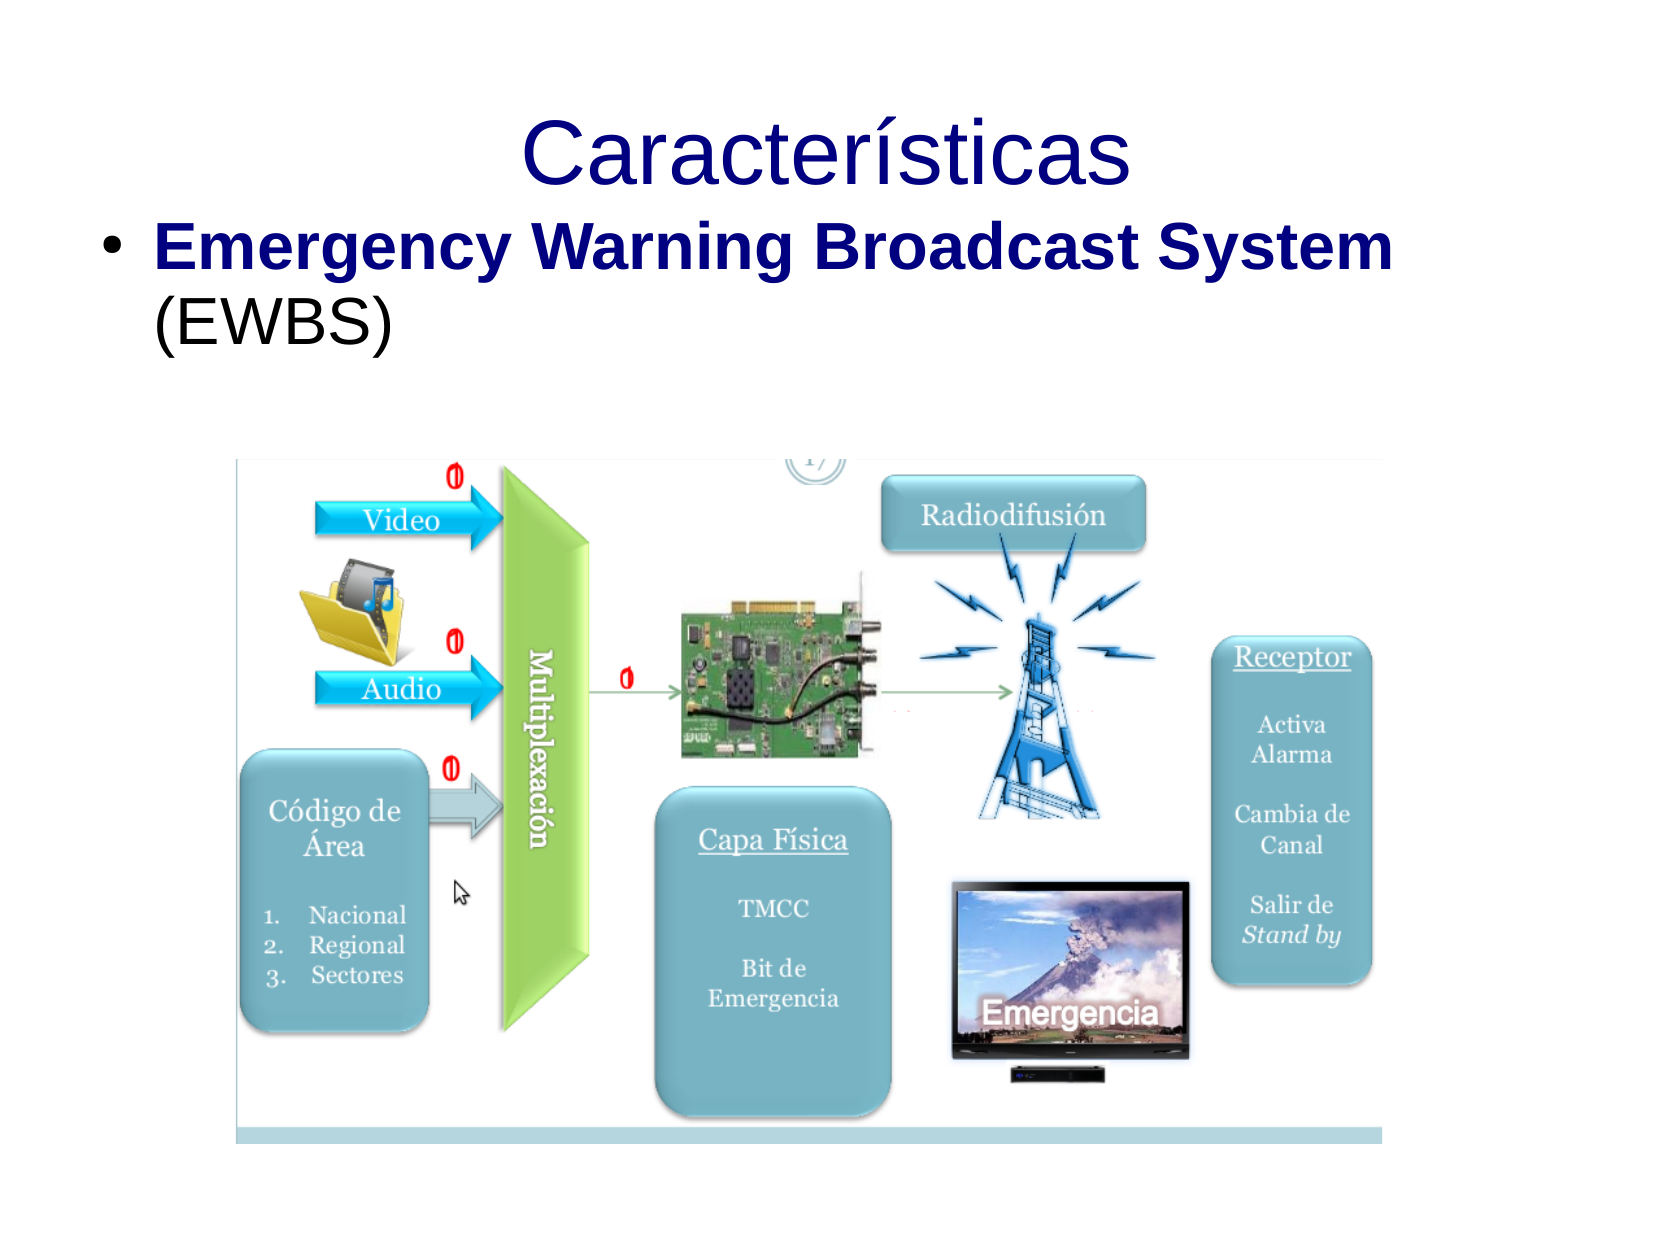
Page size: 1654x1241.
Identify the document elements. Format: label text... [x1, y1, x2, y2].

list Emergency Warning Broadcast System (EWBS) [82, 209, 1538, 1144]
picture [204, 459, 1383, 1144]
title Características [82, 49, 1571, 257]
